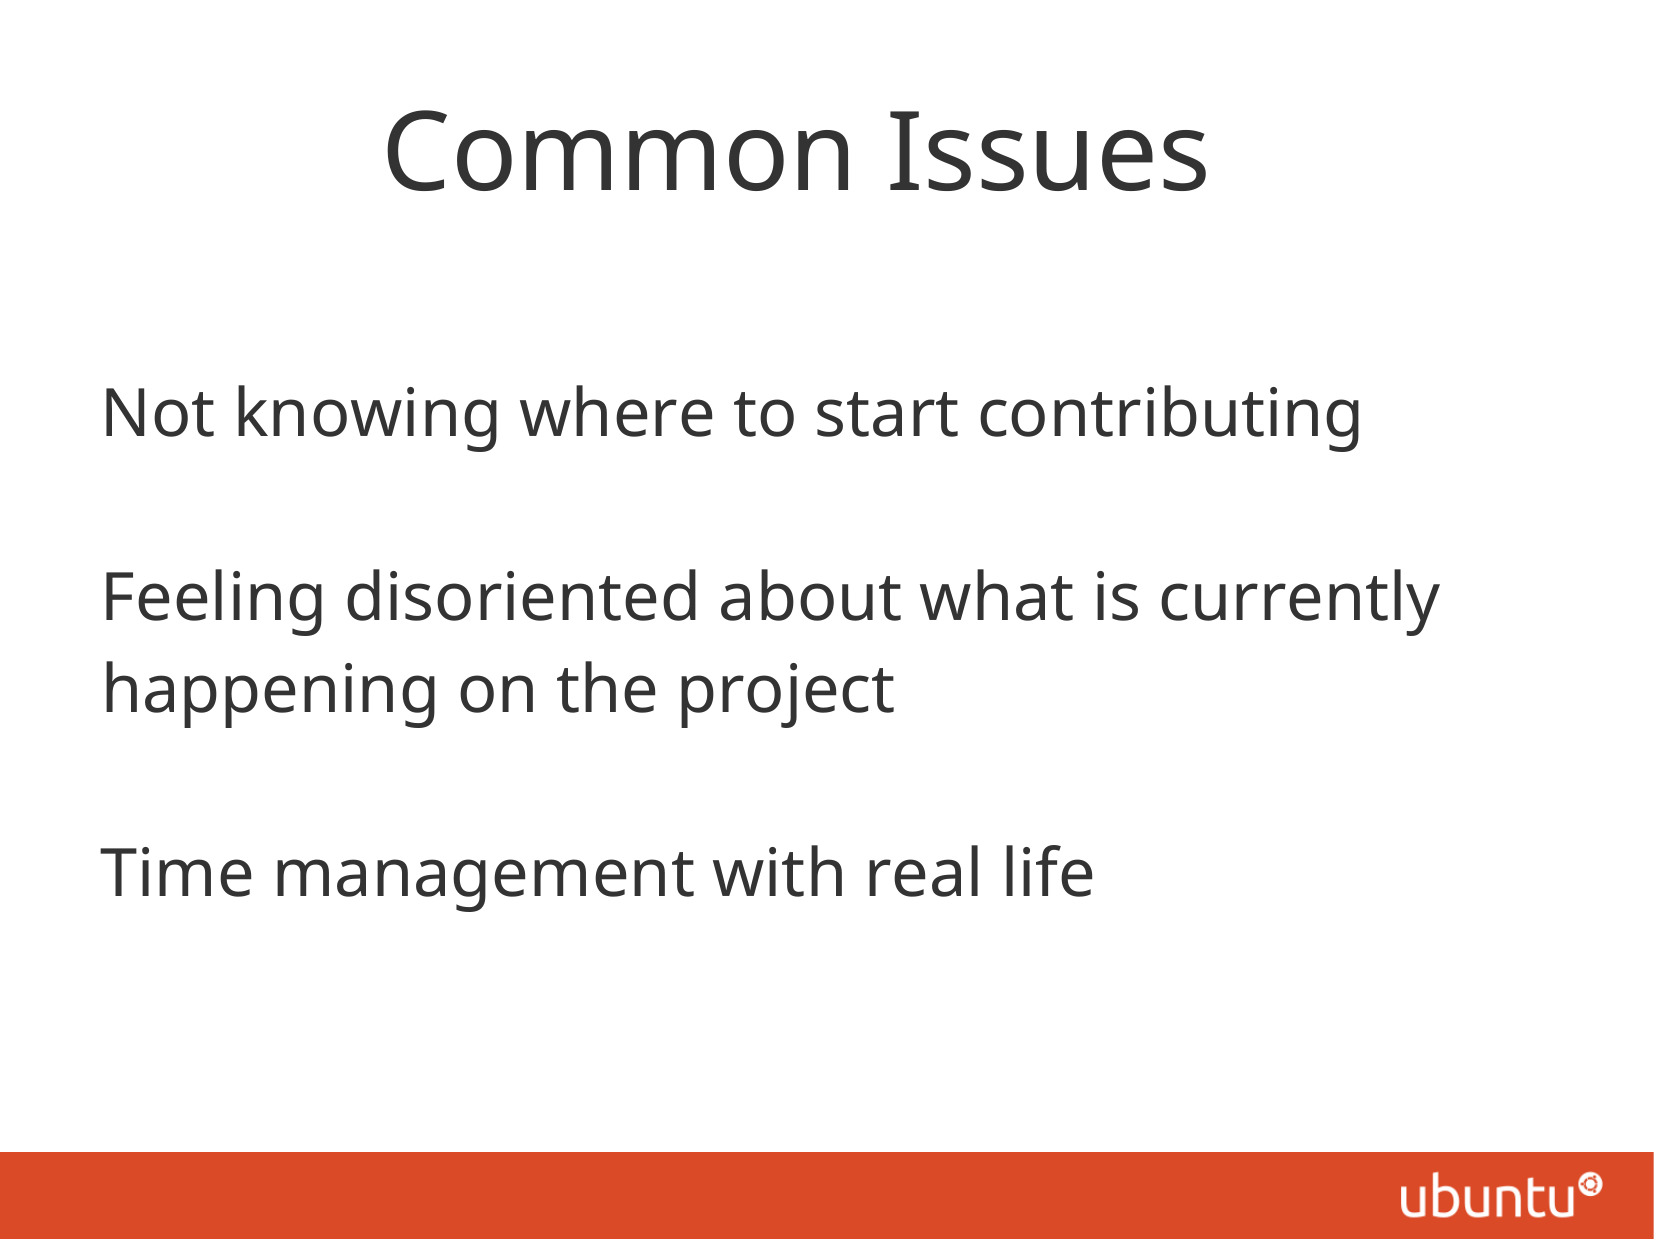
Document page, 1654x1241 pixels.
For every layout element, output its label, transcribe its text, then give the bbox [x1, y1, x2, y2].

picture [0, 1152, 1654, 1239]
list Not knowing where to start contributing Feeling disoriented about what is currently happening on the project Time management with real life [37, 268, 1549, 1088]
title Common Issues [18, 47, 1576, 263]
